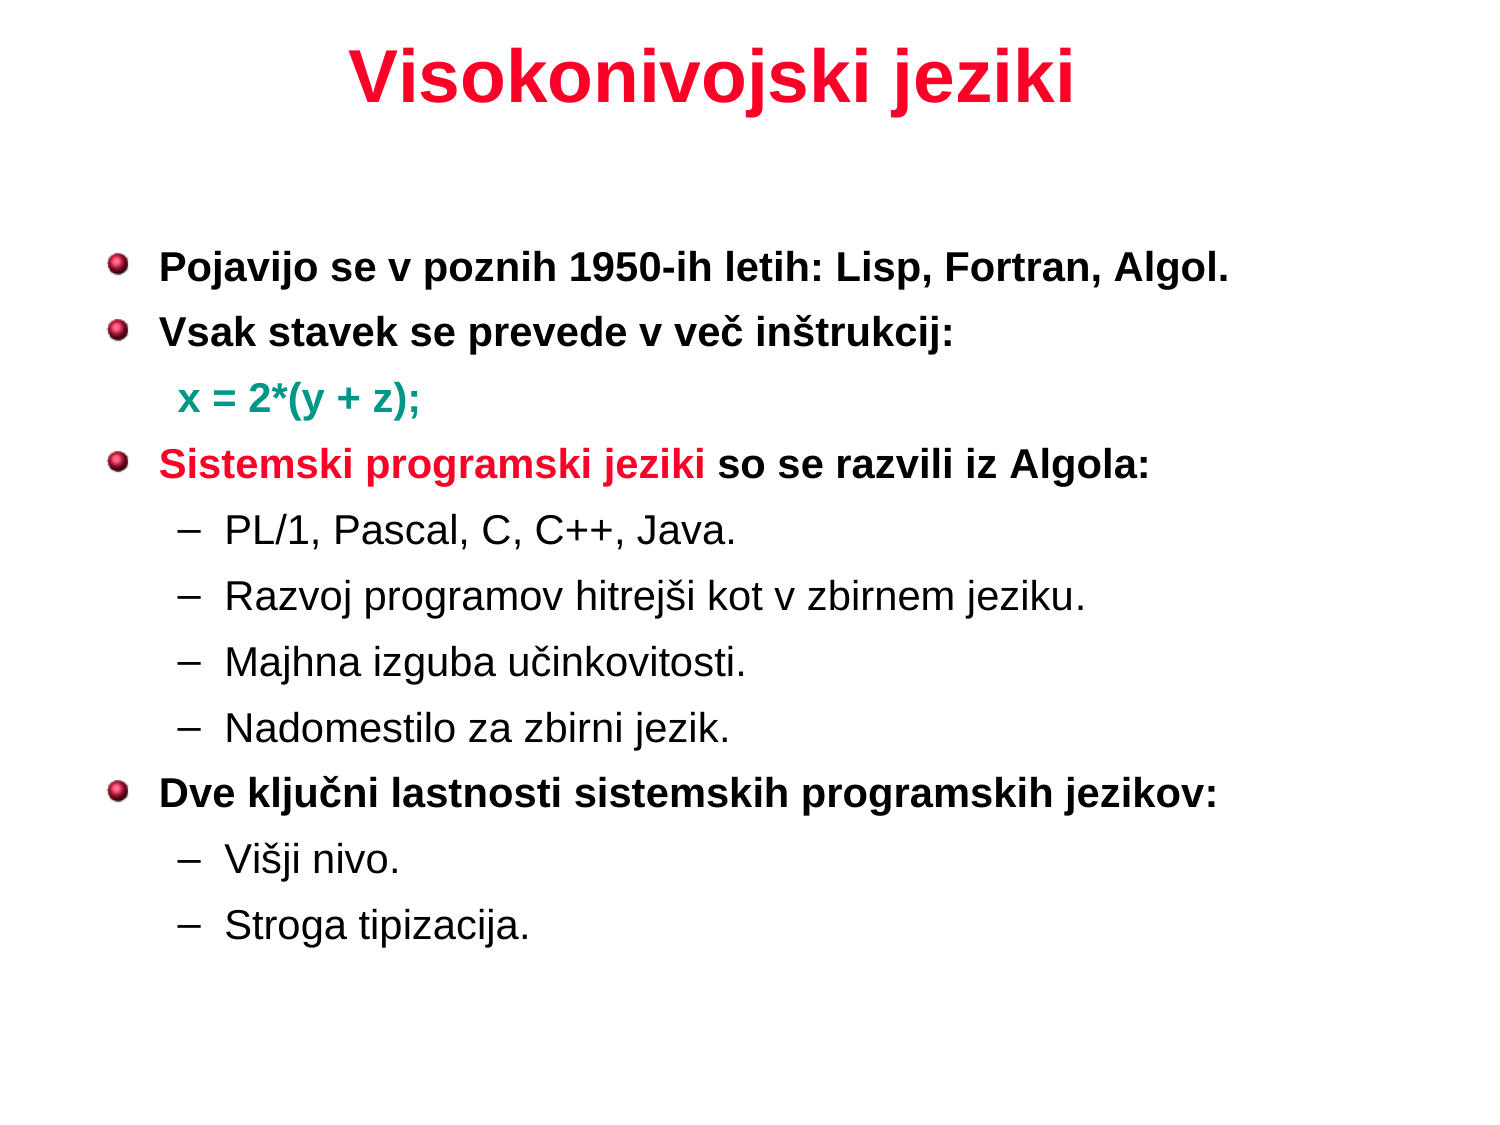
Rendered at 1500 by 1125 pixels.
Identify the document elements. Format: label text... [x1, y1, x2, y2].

title Visokonivojski jeziki [87, 6, 1338, 125]
list Pojavijo se v poznih 1950-ih letih: Lisp, Fortran, Algol. Vsak stavek se prevede v več inštrukcij: x = 2*(y + z); Sistemski programski jeziki so se razvili iz Algola: PL/1, Pascal, C, C++, Java. Razvoj programov hitrejši kot v zbirnem jeziku. Majhna izguba učinkovitosti. Nadomestilo za zbirni jezik. Dve ključni lastnosti sistemskih programskih jezikov: Višji nivo. Stroga tipizacija. [87, 237, 1351, 963]
